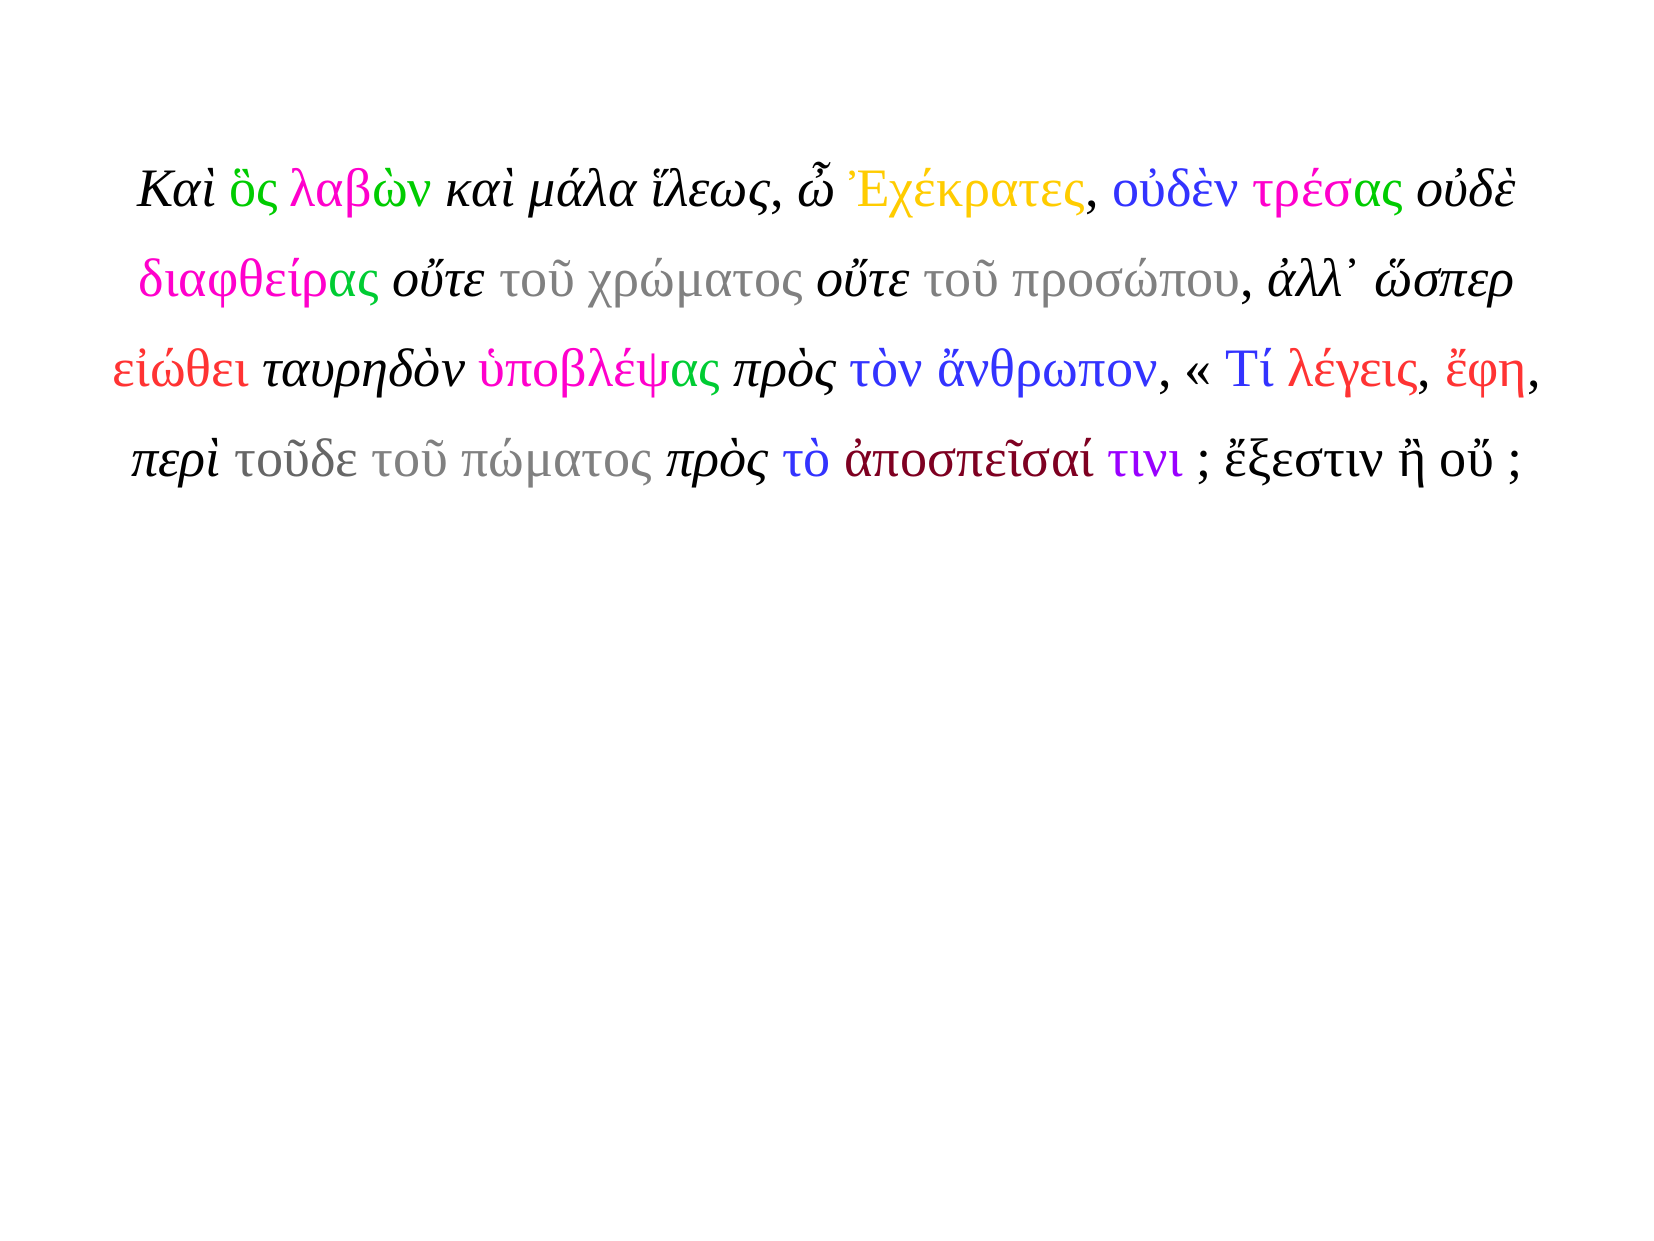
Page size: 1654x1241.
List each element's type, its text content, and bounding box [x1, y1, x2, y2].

title Καὶ ὃς λαβὼν καὶ μάλα ἵλεως, ὦ Ἐχέκρατες, οὐδὲν τρέσας οὐδὲ διαφθείρας οὔτε τοῦ χρώματος οὔτε τοῦ προσώπου, ἀλλ᾽ ὥσπερ εἰώθει ταυρηδὸν ὑποβλέψας πρὸς τὸν ἄνθρωπον, « Τί λέγεις, ἔφη, περὶ τοῦδε τοῦ πώματος πρὸς τὸ ἀποσπεῖσαί τινι ; ἔξεστιν ἢ οὔ ; [82, 49, 1571, 567]
